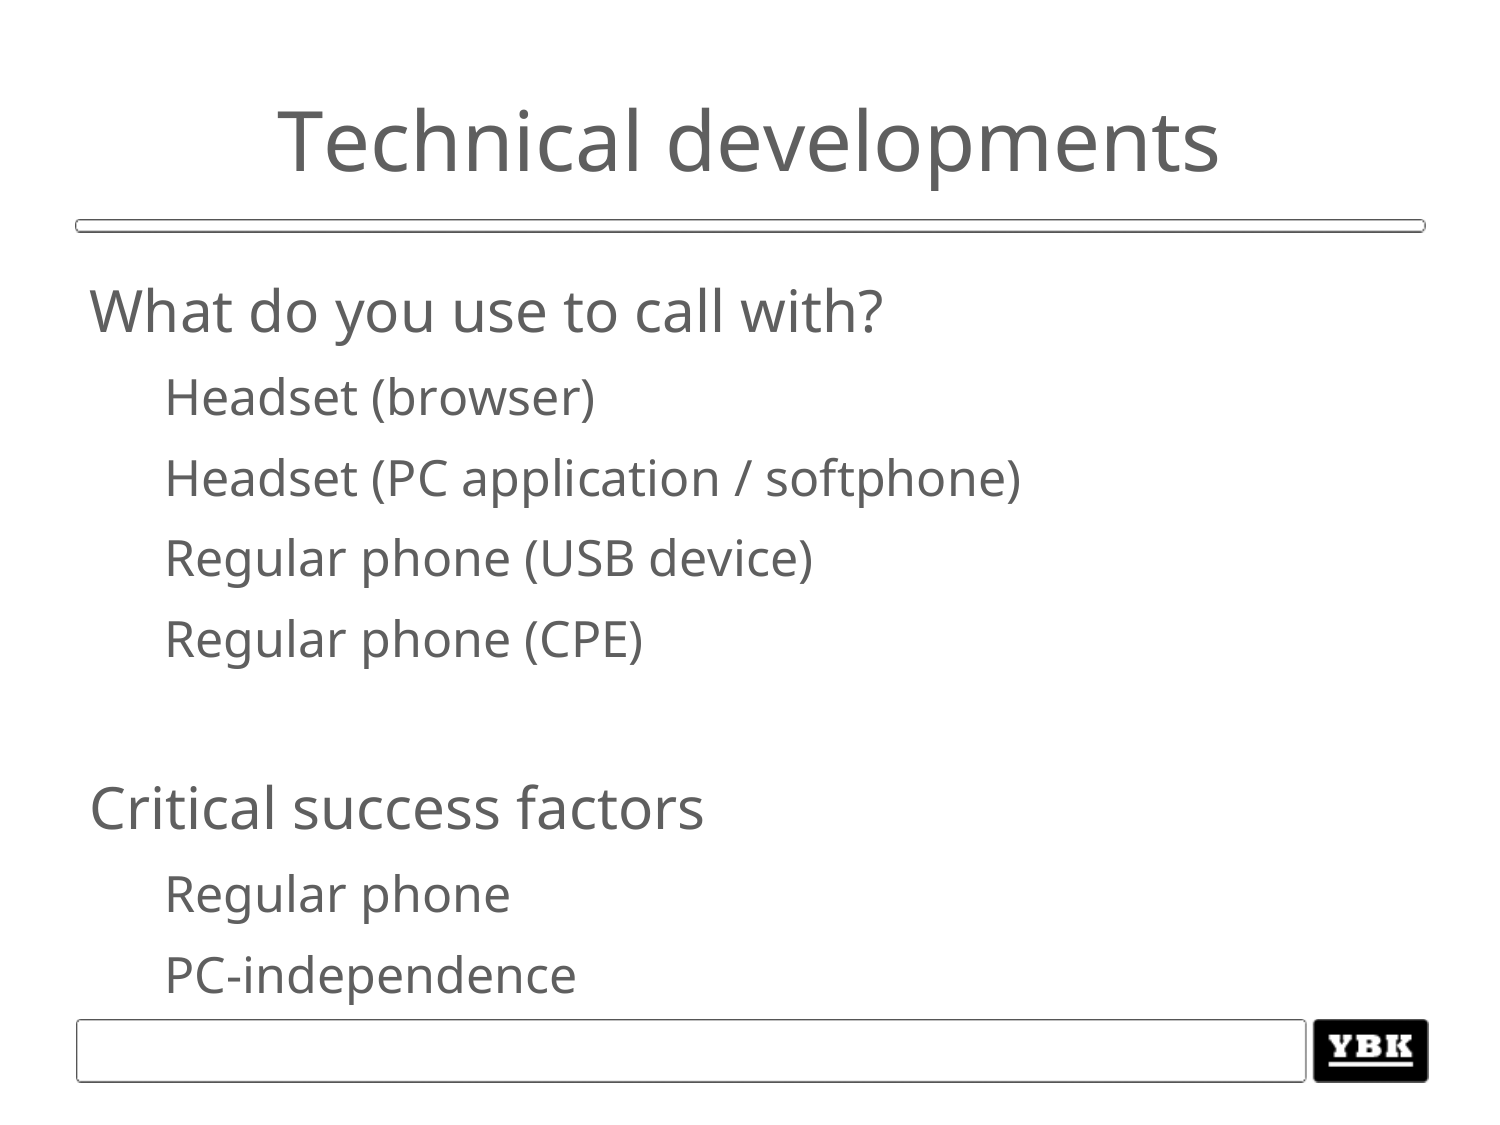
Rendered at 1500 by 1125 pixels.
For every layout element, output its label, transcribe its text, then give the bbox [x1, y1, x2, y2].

title Technical developments [75, 45, 1426, 233]
picture [76, 1019, 1429, 1083]
list What do you use to call with? Headset (browser) Headset (PC application / softphone) Regular phone (USB device) Regular phone (CPE) Critical success factors Regular phone PC-independence [75, 262, 1426, 1006]
